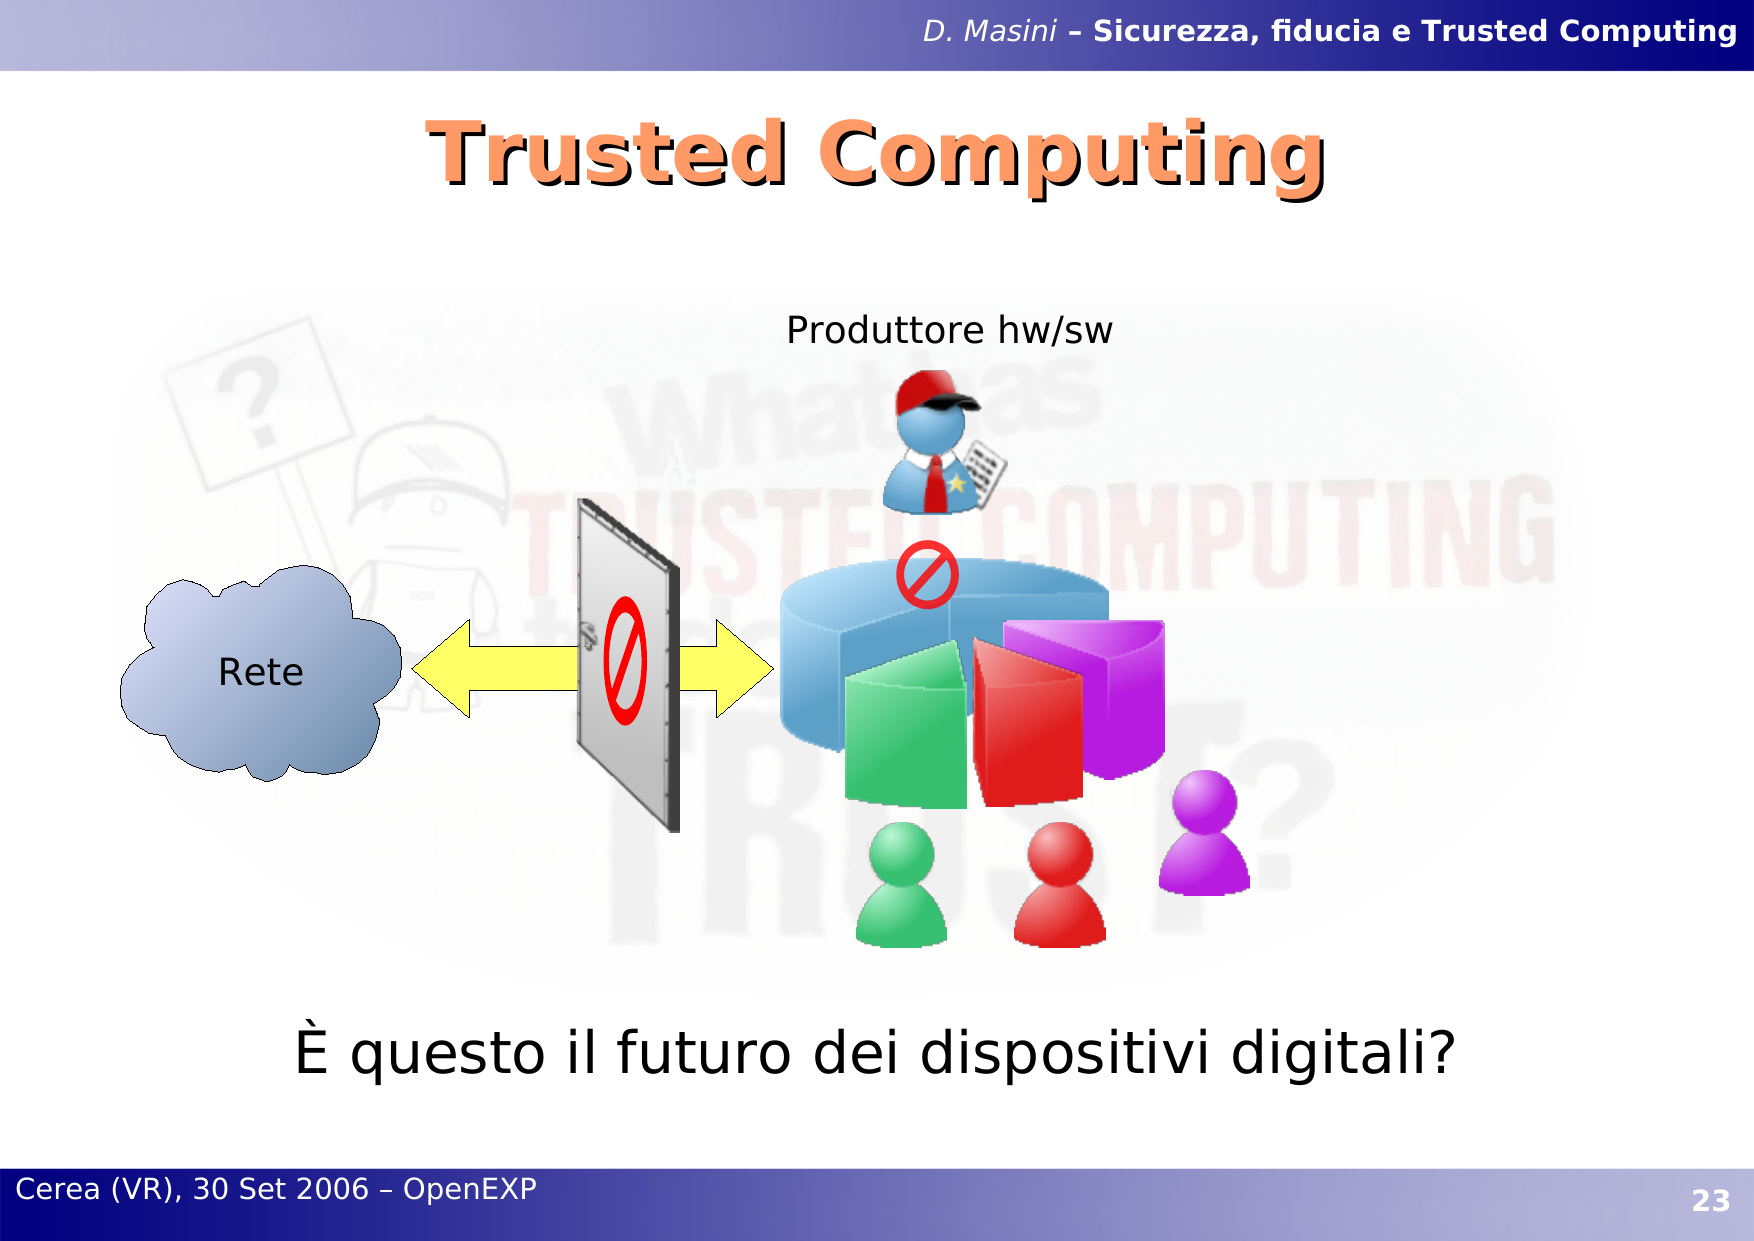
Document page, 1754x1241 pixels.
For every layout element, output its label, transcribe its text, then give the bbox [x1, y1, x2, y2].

text_box <numero> [1641, 1185, 1732, 1223]
text_box Rete [120, 565, 402, 782]
text_box Produttore hw/sw [785, 310, 1108, 354]
text_box [411, 619, 576, 718]
text_box [603, 596, 648, 726]
text_box Cerea (VR), 30 Set 2006 – OpenEXP [0, 1175, 1314, 1234]
picture [0, 0, 1754, 1241]
text_box È questo il futuro dei dispositivi digitali? [293, 1021, 1461, 1094]
text_box [680, 619, 774, 718]
title Trusted Computing [87, 49, 1667, 257]
text_box D. Masini – Sicurezza, fiducia e Trusted Computing [602, 7, 1754, 63]
text_box [896, 540, 959, 610]
